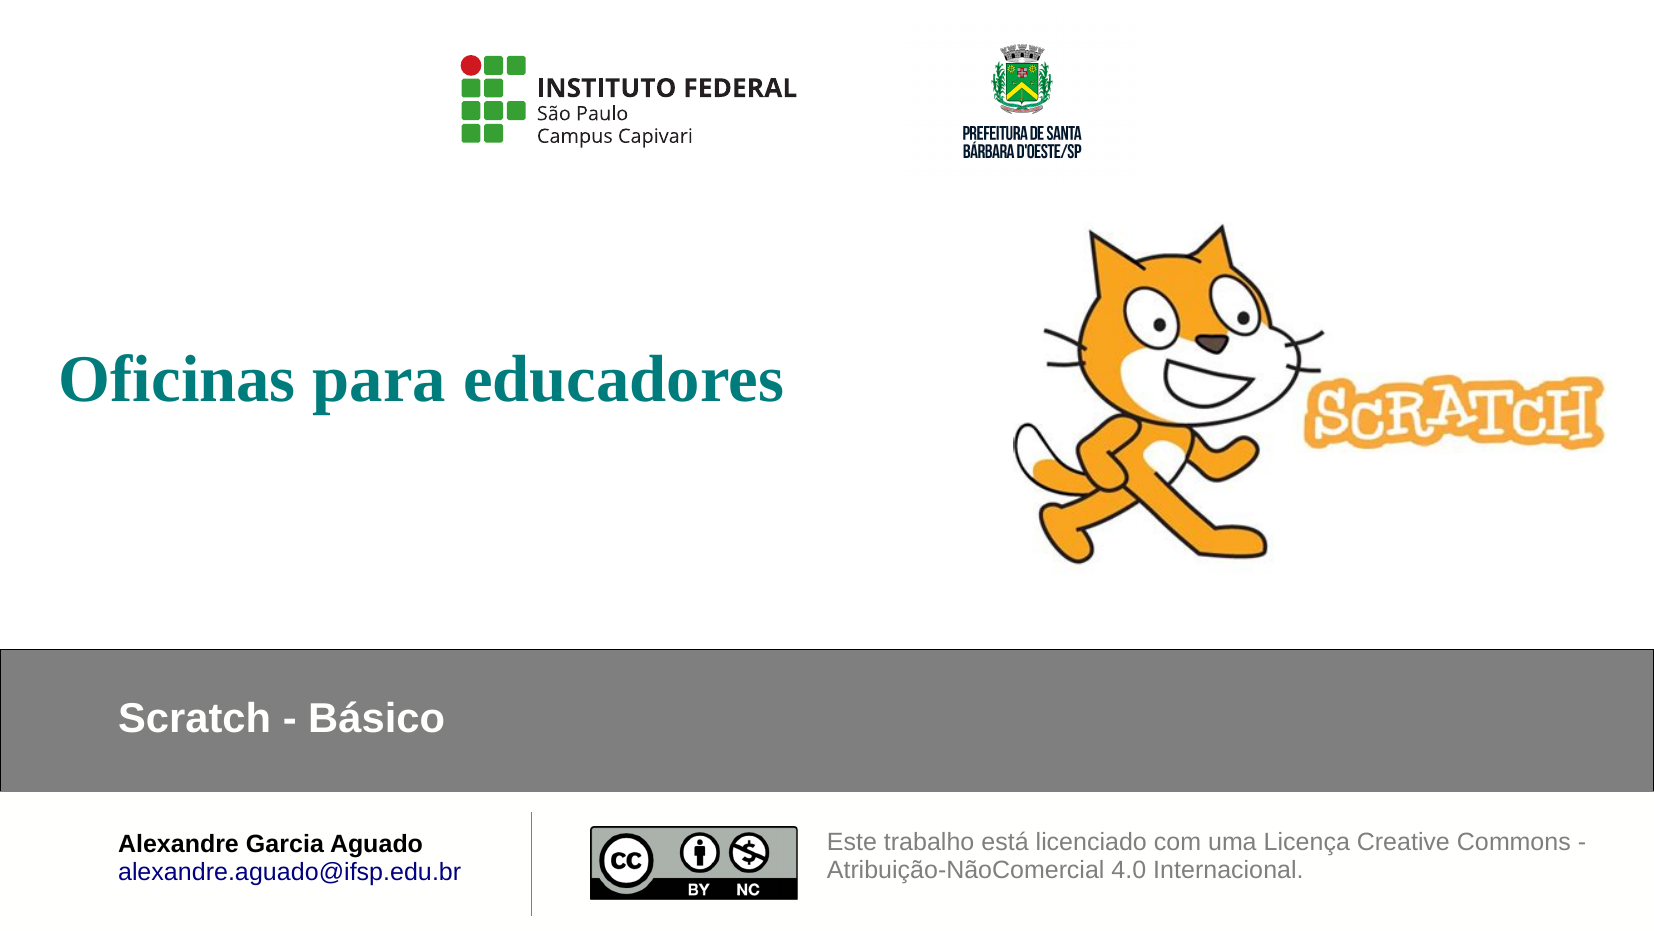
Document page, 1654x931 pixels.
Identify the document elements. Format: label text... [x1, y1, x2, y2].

text_box Alexandre Garcia Aguado alexandre.aguado@ifsp.edu.br [118, 829, 485, 886]
title Oficinas para educadores [59, 236, 1004, 522]
picture [1013, 212, 1607, 577]
text_box Este trabalho está licenciado com uma Licença Creative Commons - Atribuição-NãoComercial 4.0 Internacional. [826, 797, 1595, 914]
subtitle Scratch - Básico [118, 649, 1536, 787]
picture [590, 826, 798, 900]
picture [460, 55, 797, 148]
text_box [0, 649, 1654, 931]
picture [904, 9, 1140, 187]
